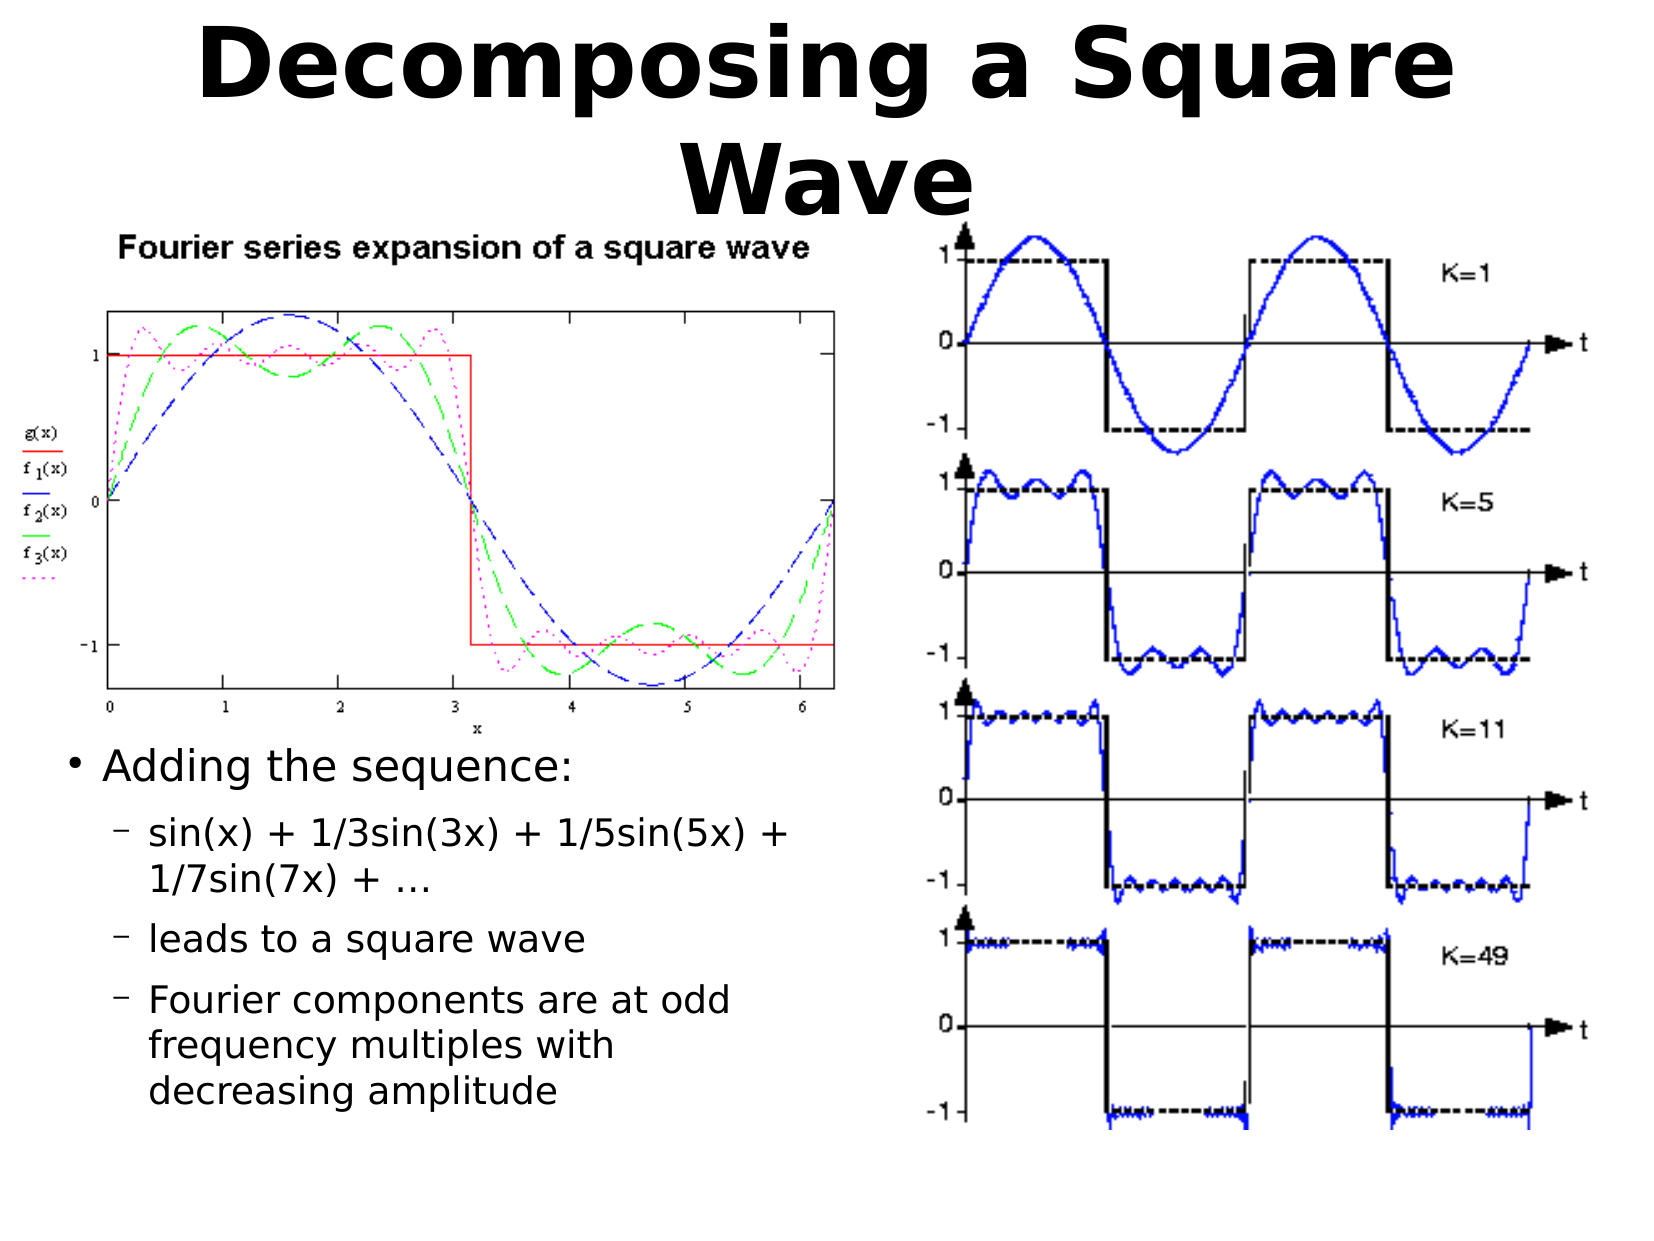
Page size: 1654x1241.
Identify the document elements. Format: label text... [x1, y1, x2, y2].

title Decomposing a Square Wave [124, 13, 1530, 221]
picture [923, 220, 1613, 1130]
list Adding the sequence: sin(x) + 1/3sin(3x) + 1/5sin(5x) + 1/7sin(7x) + … leads to a square wave Fourier components are at odd frequency multiples with decreasing amplitude [41, 730, 813, 1130]
picture [0, 220, 879, 737]
